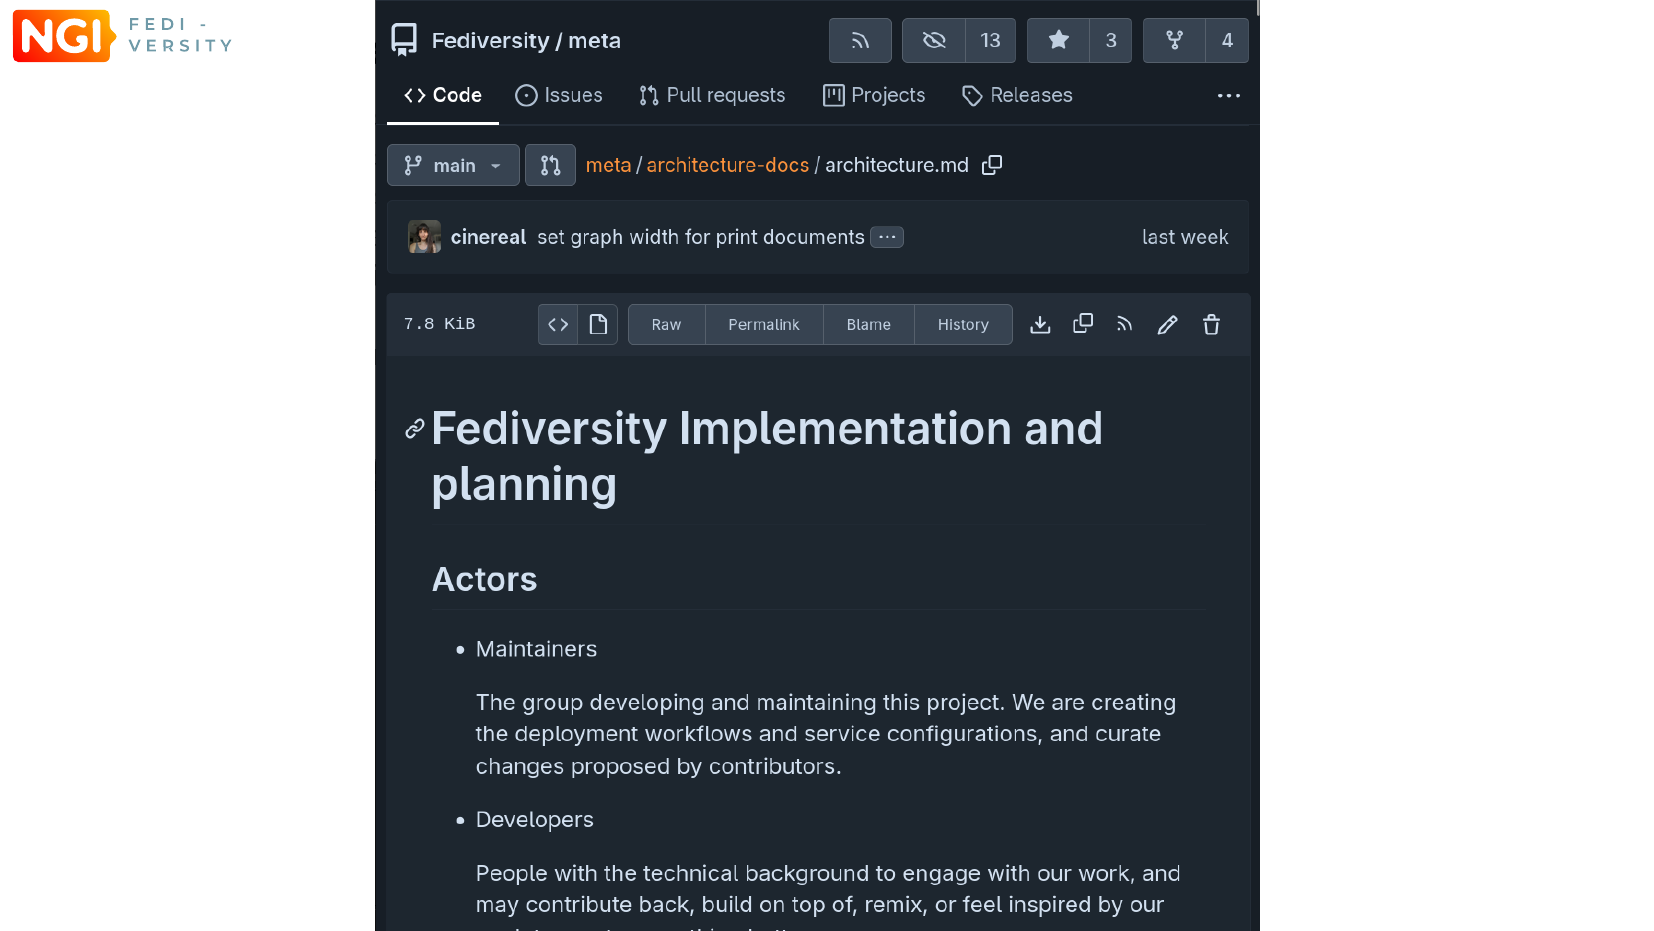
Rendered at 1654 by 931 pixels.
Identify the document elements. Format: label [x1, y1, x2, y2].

picture [12, 9, 232, 63]
picture [375, 0, 1260, 931]
